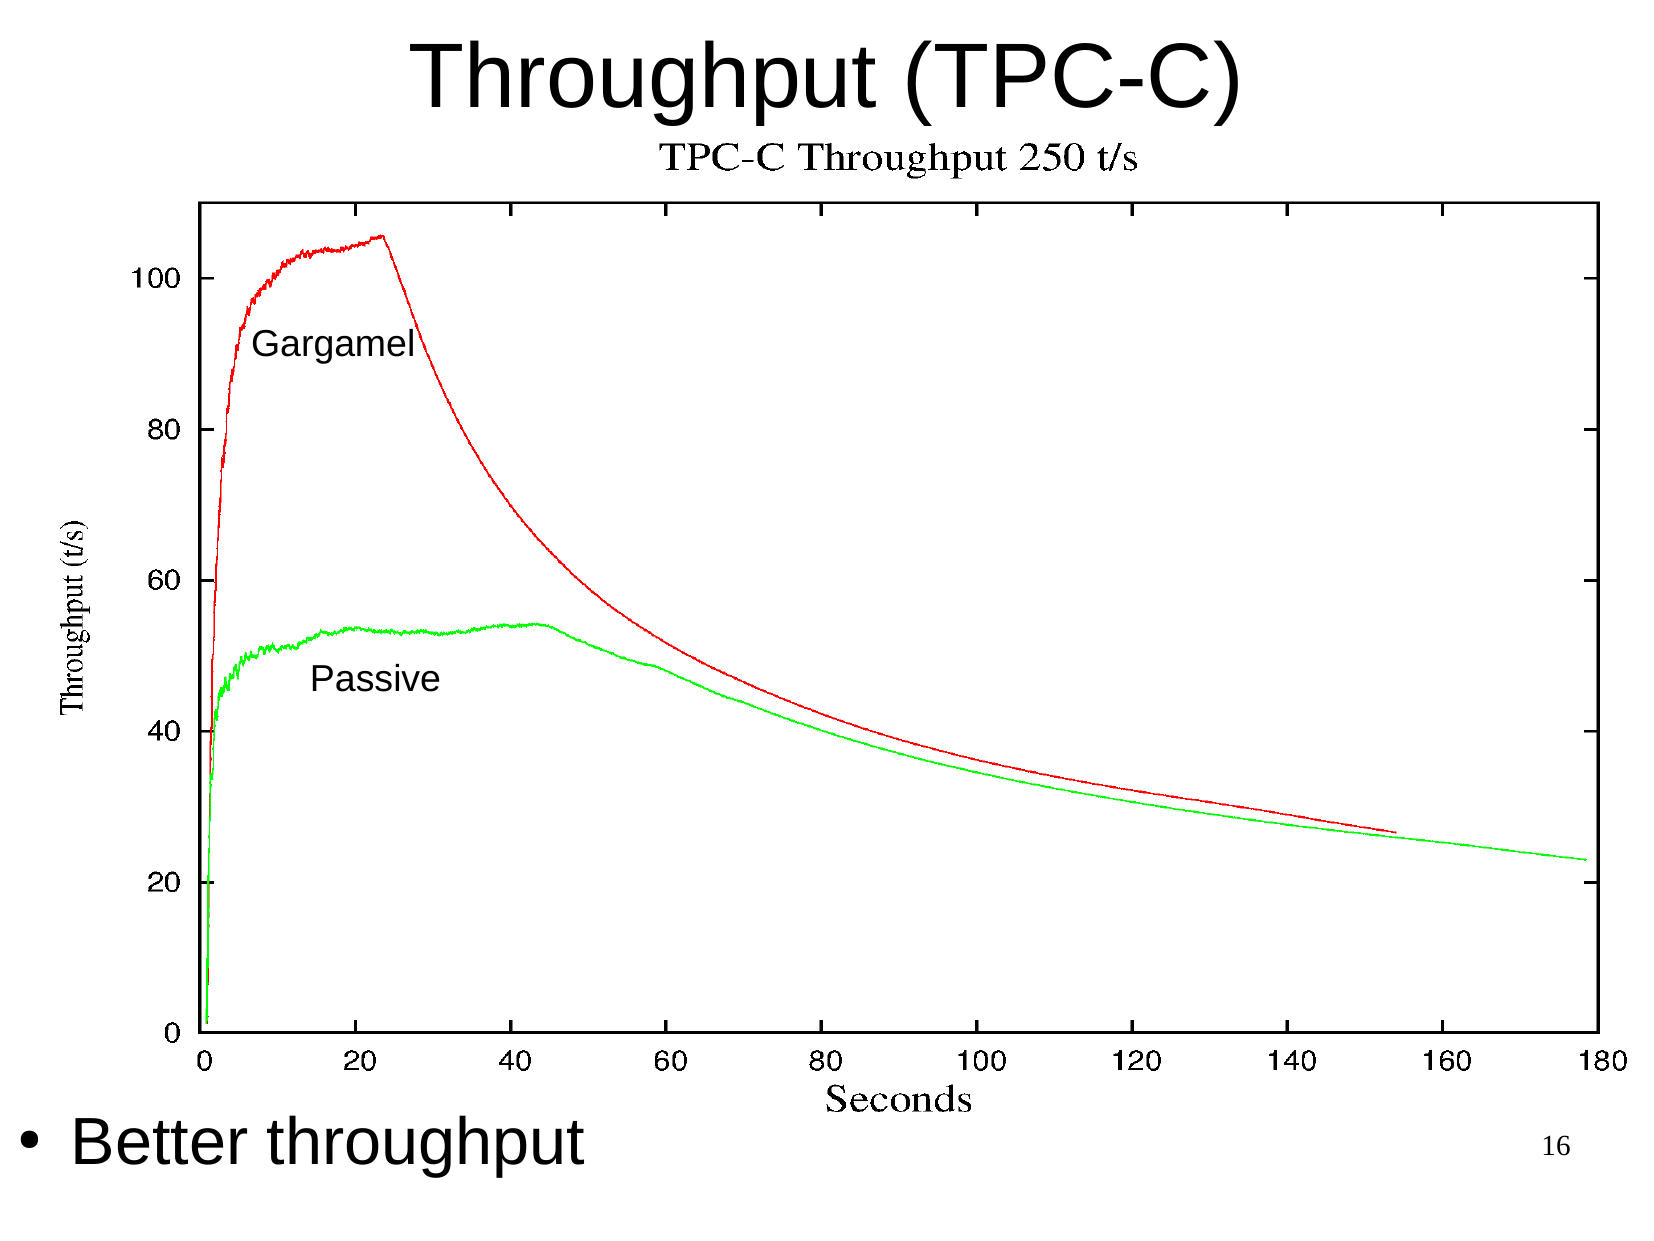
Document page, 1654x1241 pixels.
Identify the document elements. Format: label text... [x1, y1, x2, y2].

list Better throughput [0, 1104, 1654, 1241]
title Throughput (TPC-C) [82, 0, 1571, 180]
text_box Passive [295, 649, 456, 739]
text_box Gargamel [236, 315, 431, 414]
picture [46, 118, 1654, 1104]
